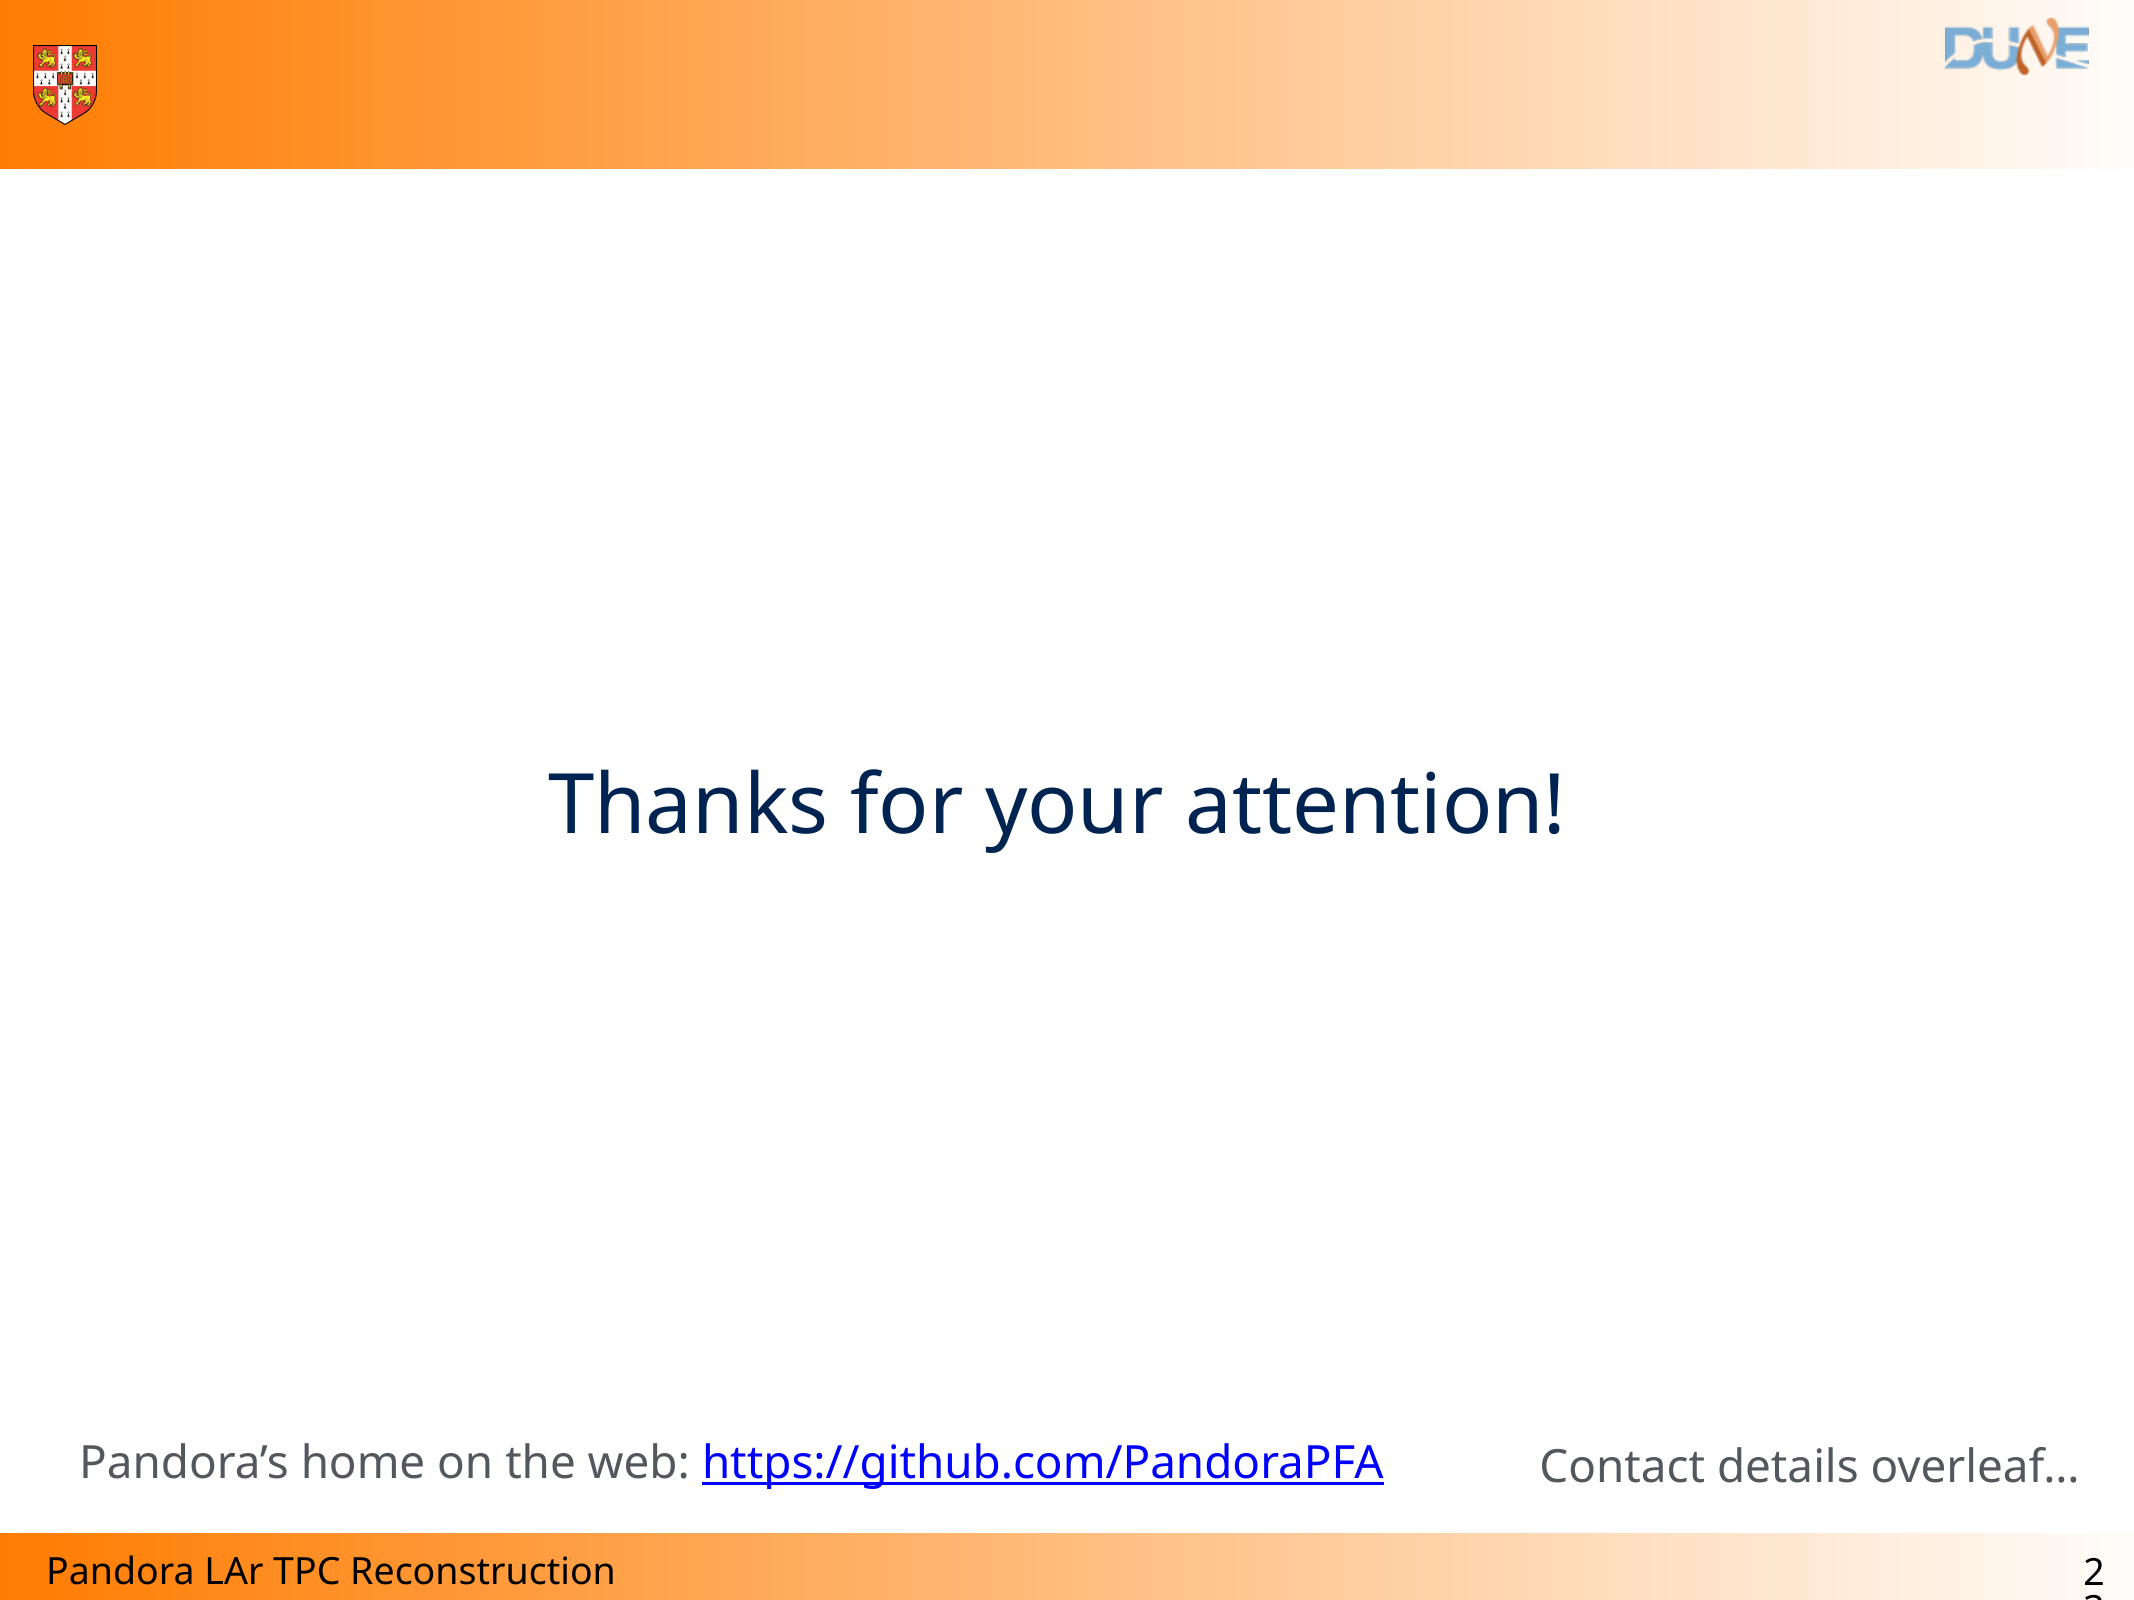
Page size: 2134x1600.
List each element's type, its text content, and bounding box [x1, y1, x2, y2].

picture [1944, 17, 2090, 76]
text_box <number> [942, 1533, 949, 1600]
text_box w [cm] [433, 1533, 438, 1600]
text_box MicroBooNE simulation: BNB νμ CC QEL μ, p [559, 0, 565, 169]
text_box Thanks for your attention! [502, 741, 1613, 859]
picture [33, 45, 97, 125]
text_box <number> [942, 0, 949, 169]
text_box Pandora’s home on the web: https://github.com/PandoraPFA [70, 1428, 1463, 1500]
text_box w [cm] [433, 0, 437, 169]
text_box Contact details overleaf… [1504, 1428, 2115, 1500]
text_box <number> [2075, 1539, 2132, 1600]
